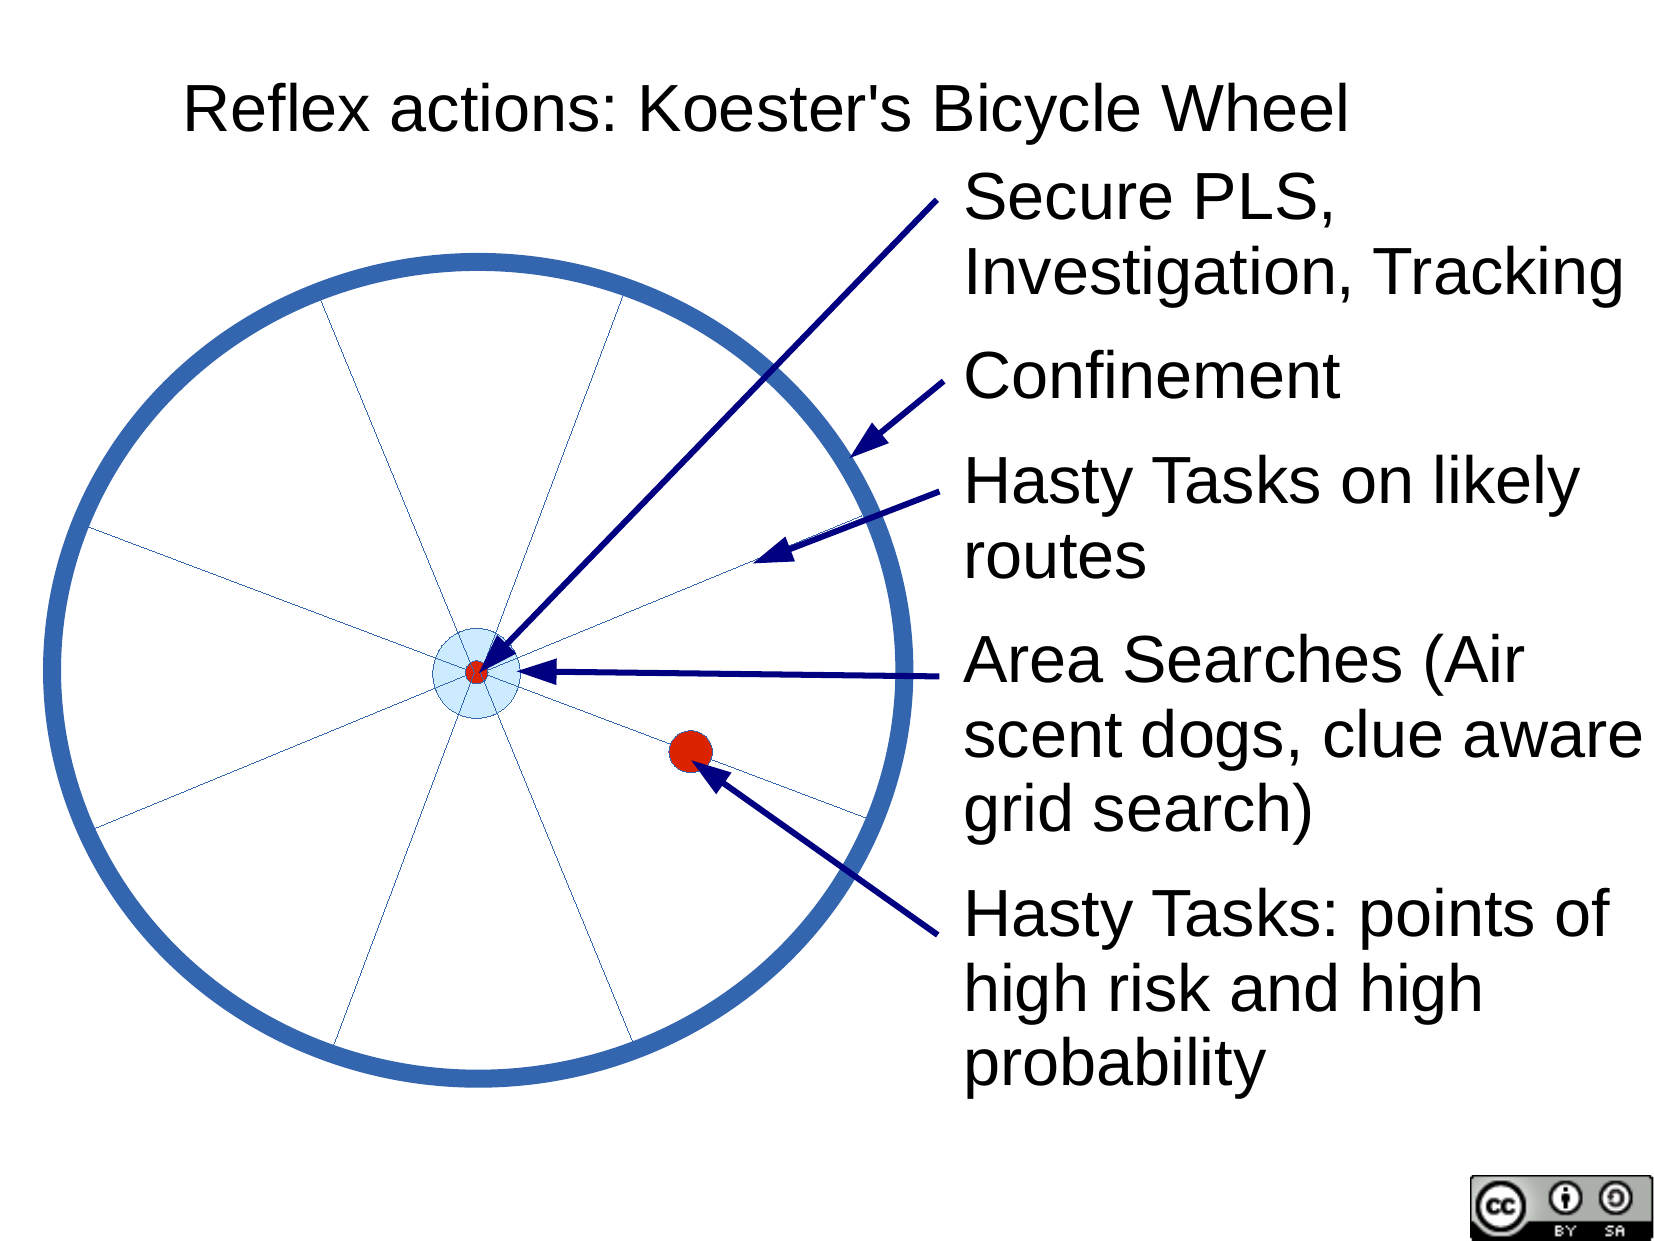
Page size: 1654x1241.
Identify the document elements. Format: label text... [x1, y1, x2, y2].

text_box Reflex actions: Koester's Bicycle Wheel [167, 63, 1369, 154]
picture [1470, 1175, 1654, 1241]
list Secure PLS, Investigation, Tracking Confinement Hasty Tasks on likely routes Area Searches (Air scent dogs, clue aware grid search) Hasty Tasks: points of high risk and high probability [892, 159, 1654, 1093]
text_box [52, 261, 905, 1079]
